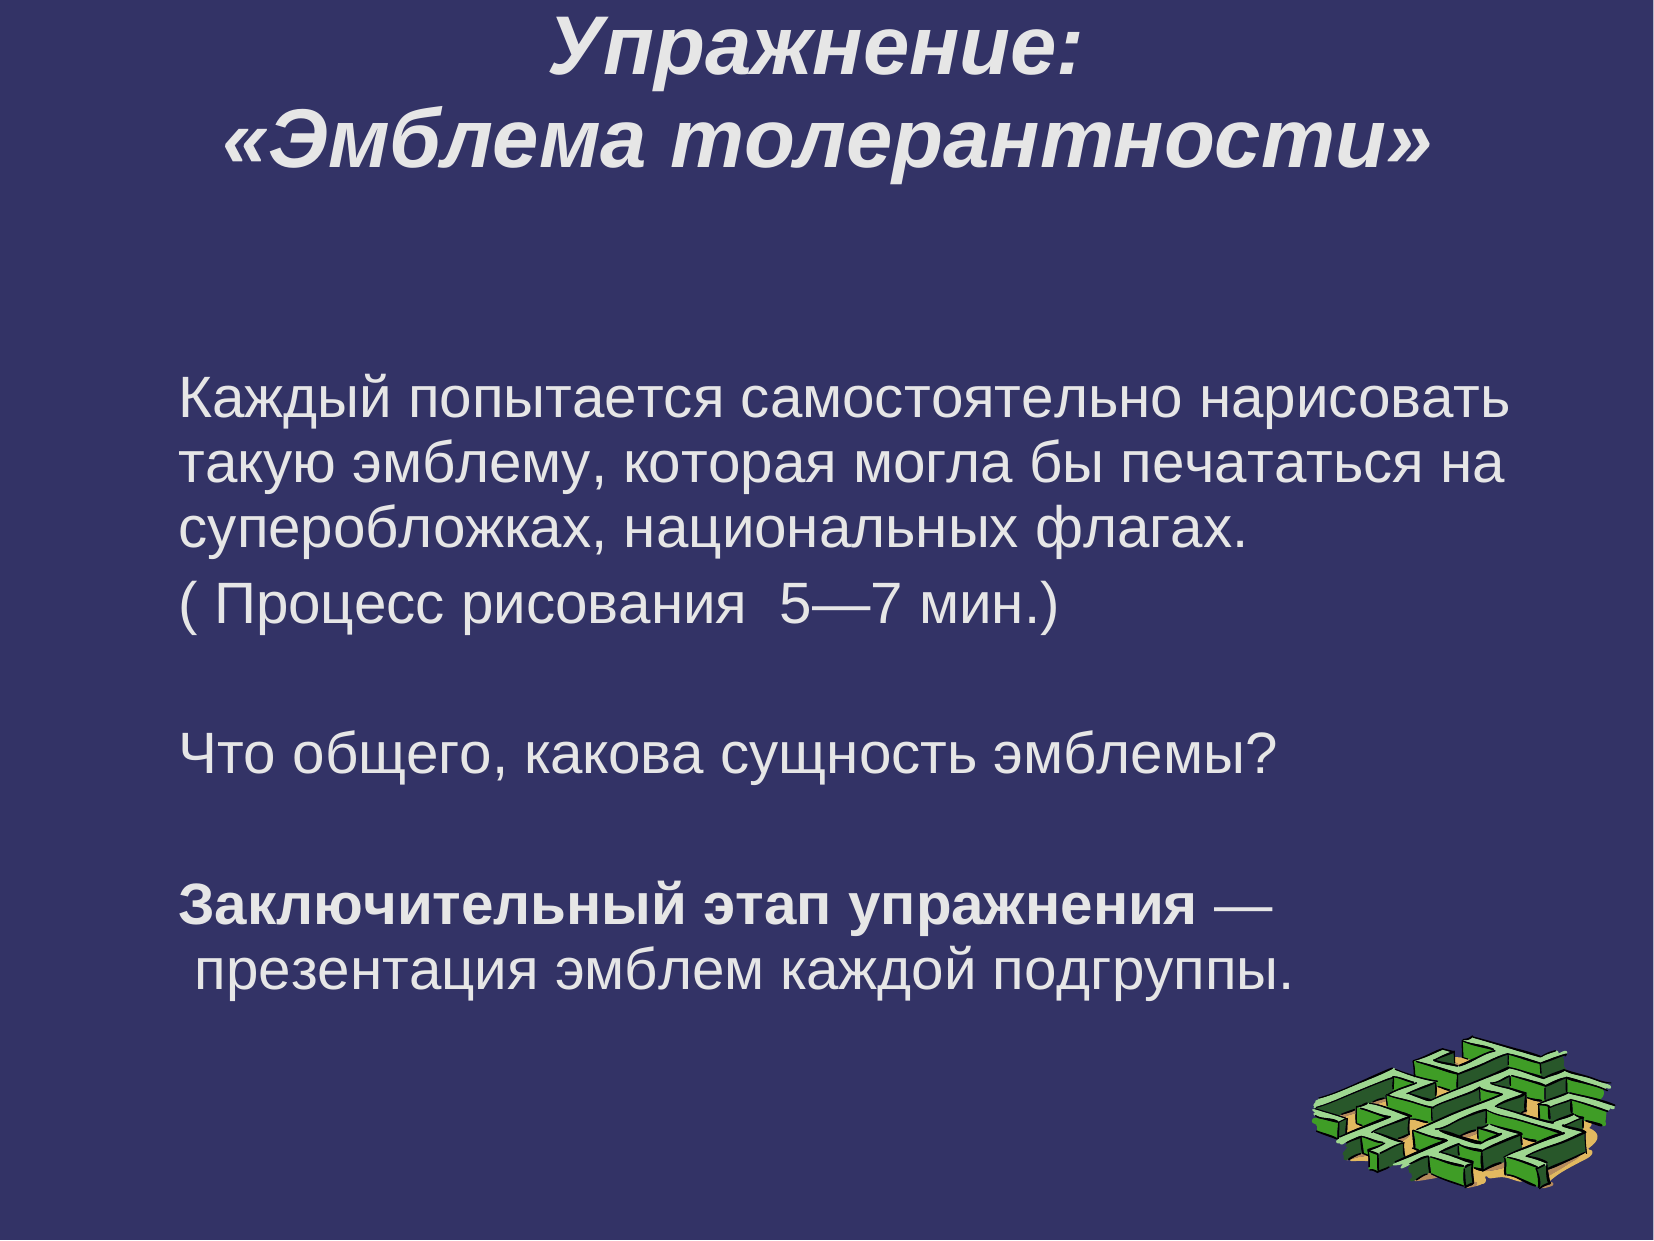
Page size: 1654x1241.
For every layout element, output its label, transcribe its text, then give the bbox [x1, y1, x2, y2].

title Упражнение: «Эмблема толерантности» [121, 0, 1534, 247]
list Каждый попытается самостоятельно нарисовать такую эмблему, которая могла бы печататься на суперобложках, национальных флагах. ( Процесс рисования 5—7 мин.) Что общего, какова сущность эмблемы? Заключительный этап упражнения — презентация эмблем каждой подгруппы. [178, 364, 1570, 1147]
